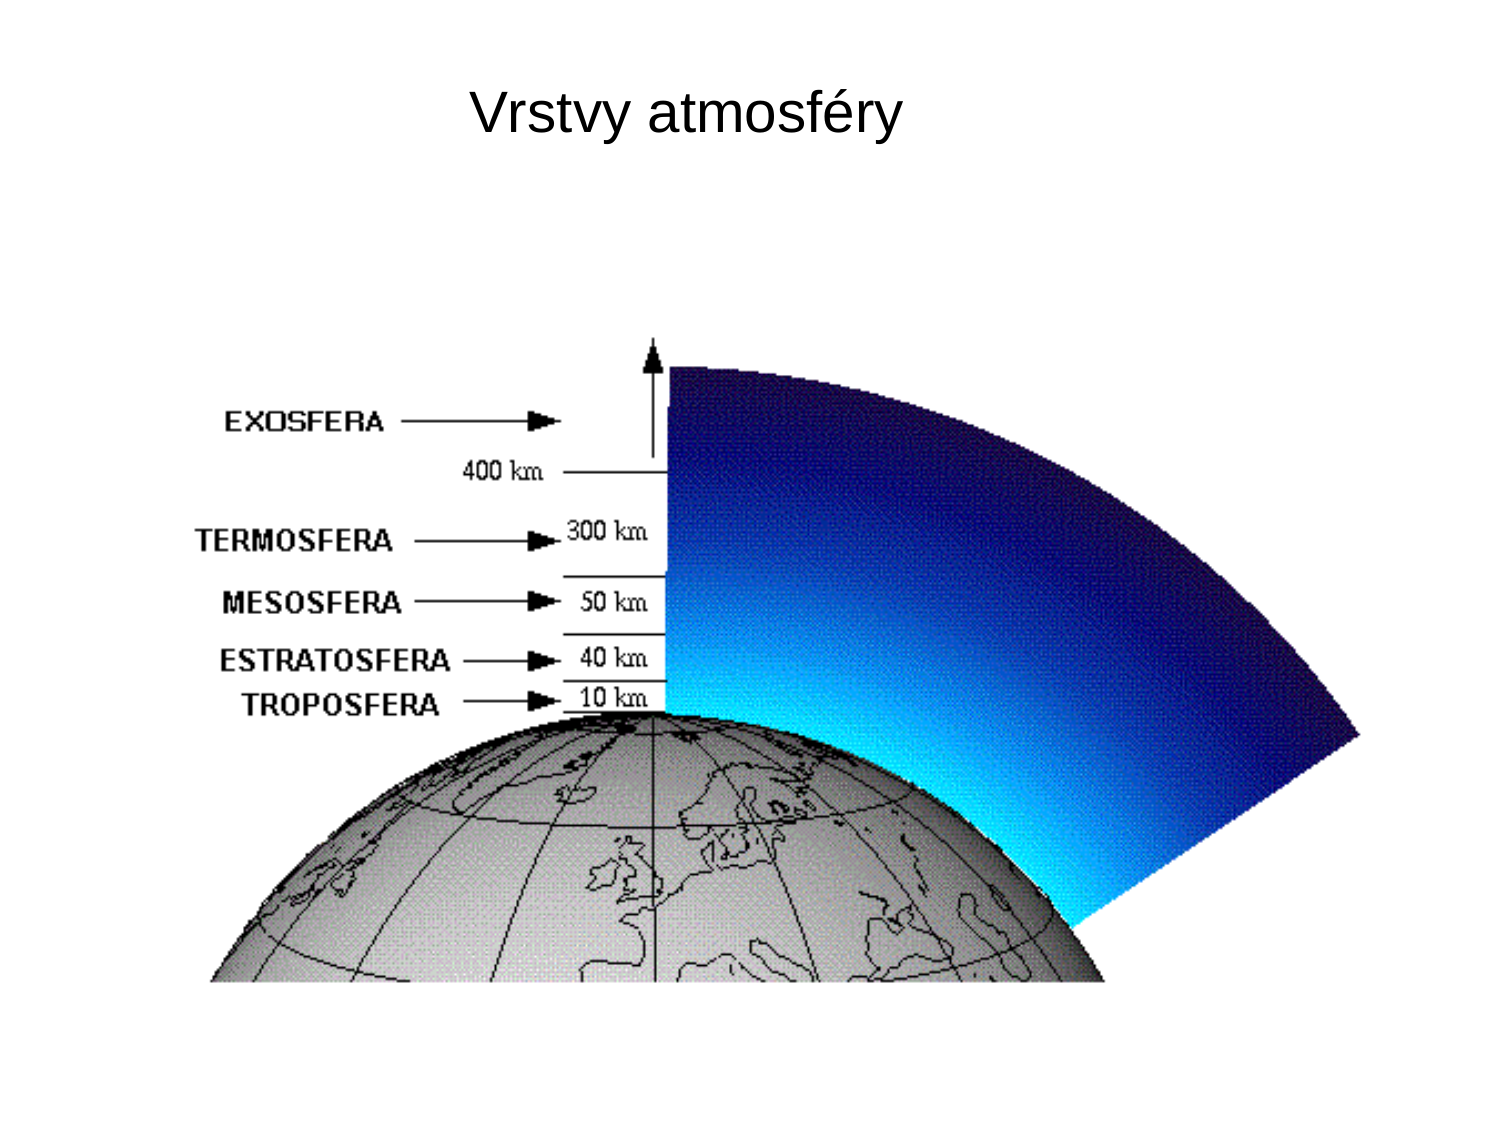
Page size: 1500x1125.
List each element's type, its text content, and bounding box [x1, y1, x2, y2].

text_box Vrstvy atmosféry [454, 66, 975, 152]
picture [171, 314, 1365, 1005]
